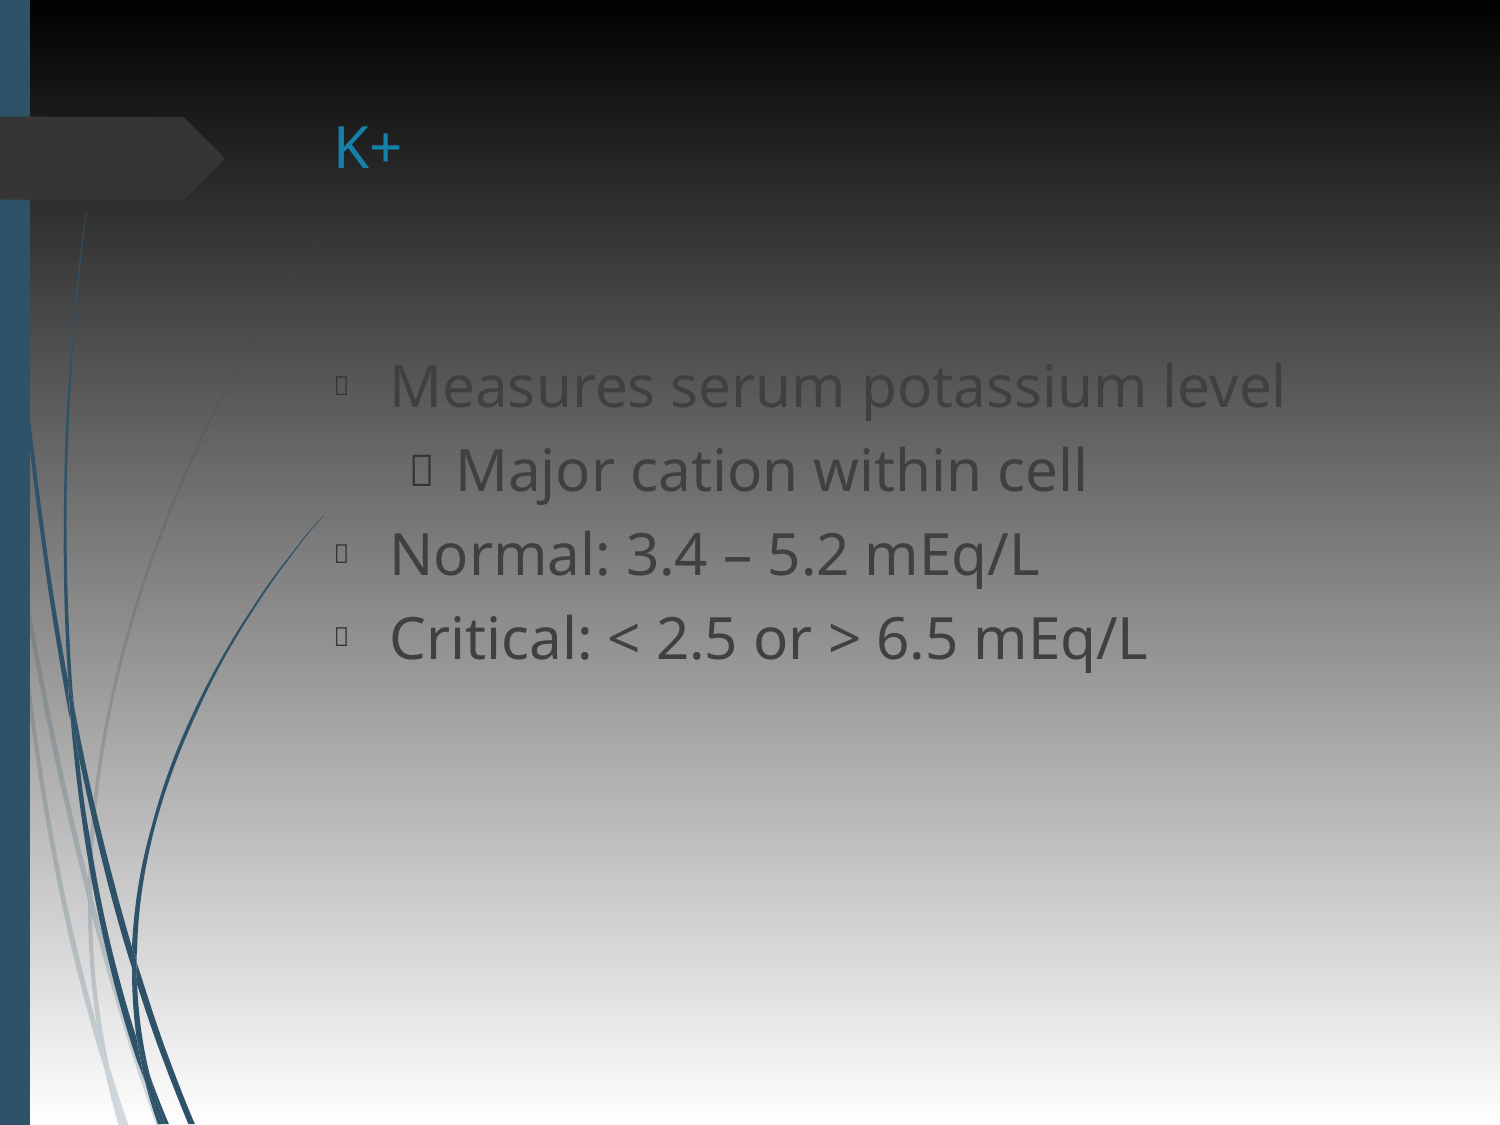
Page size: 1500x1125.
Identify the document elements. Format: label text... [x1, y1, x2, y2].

title K+ [319, 102, 1400, 313]
list Measures serum potassium level Major cation within cell Normal: 3.4 – 5.2 mEq/L Critical: < 2.5 or > 6.5 mEq/L [318, 350, 1400, 970]
